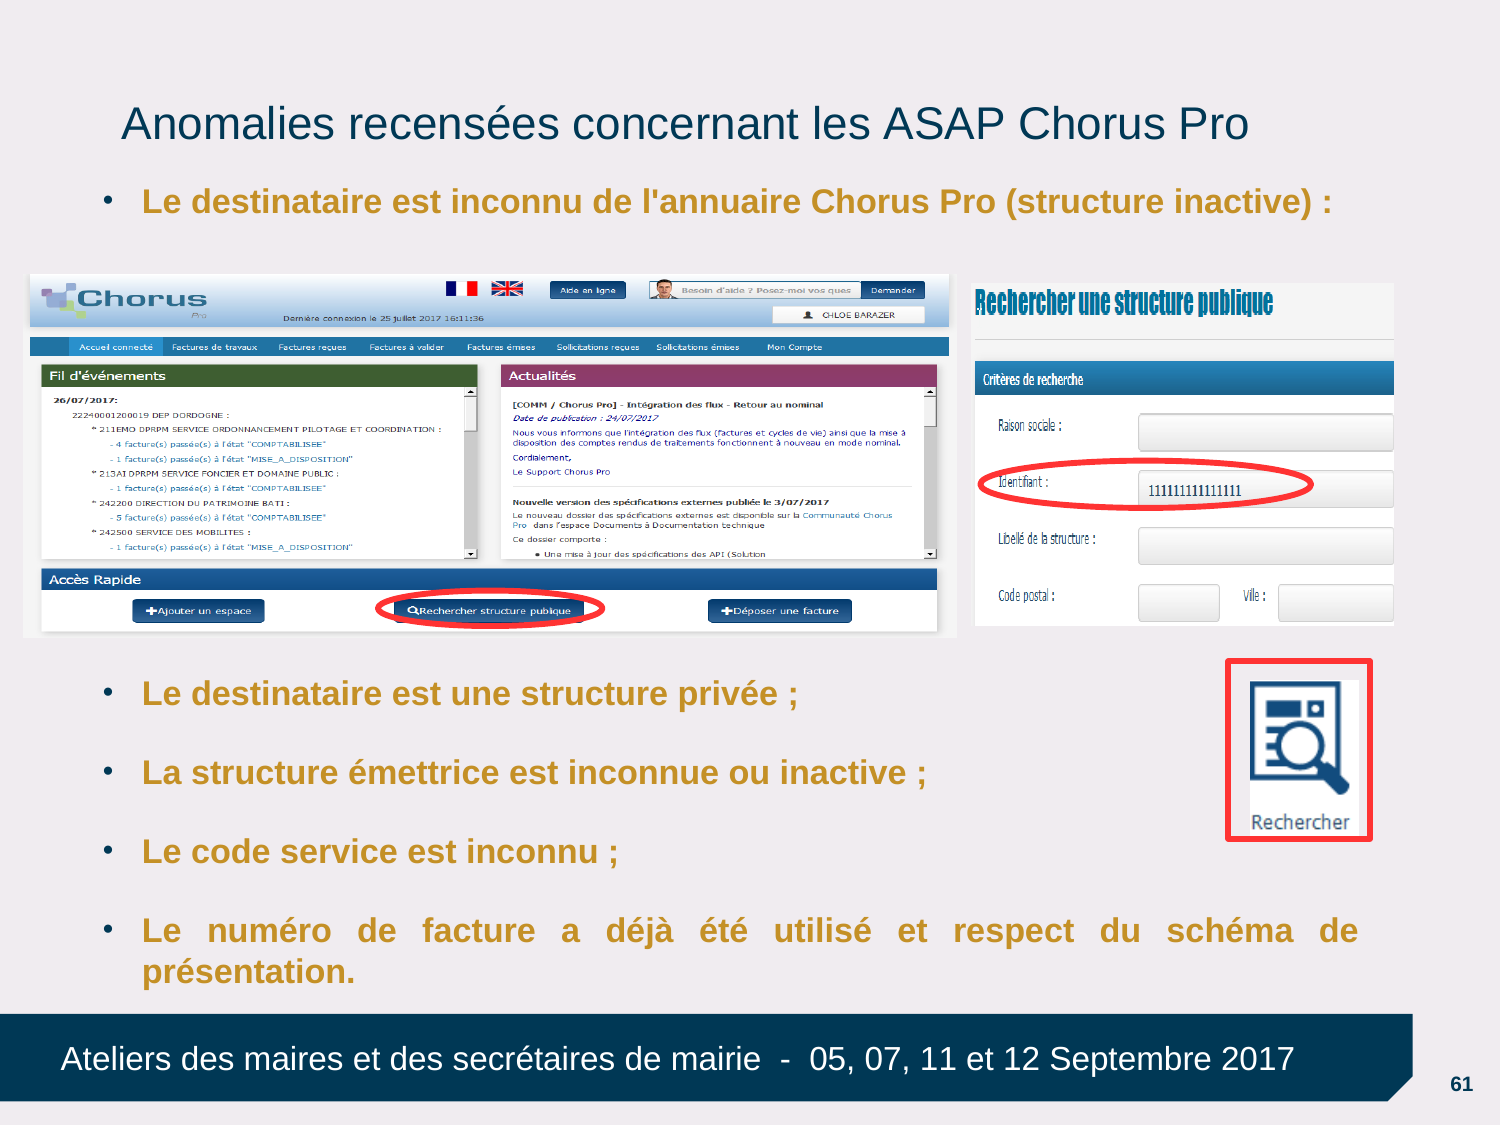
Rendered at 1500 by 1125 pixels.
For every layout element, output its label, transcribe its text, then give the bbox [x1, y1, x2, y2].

list Le destinataire est inconnu de l'annuaire Chorus Pro (structure inactive) : Le destinataire est une structure privée ; La structure émettrice est inconnue ou inactive ; Le code service est inconnu ; Le numéro de facture a déjà été utilisé et respect du schéma de présentation. [102, 179, 1359, 999]
picture [971, 283, 1394, 626]
list Le destinataire est inconnu de l'annuaire Chorus Pro (structure inactive) : Le destinataire est une structure privée ; La structure émettrice est inconnue ou inactive ; Le code service est inconnu ; Le numéro de facture a déjà été utilisé et respect du schéma de présentation. [1231, 664, 1359, 836]
picture [23, 274, 957, 638]
title Anomalies recensées concernant les ASAP Chorus Pro [121, 68, 1438, 180]
picture [1250, 680, 1359, 836]
